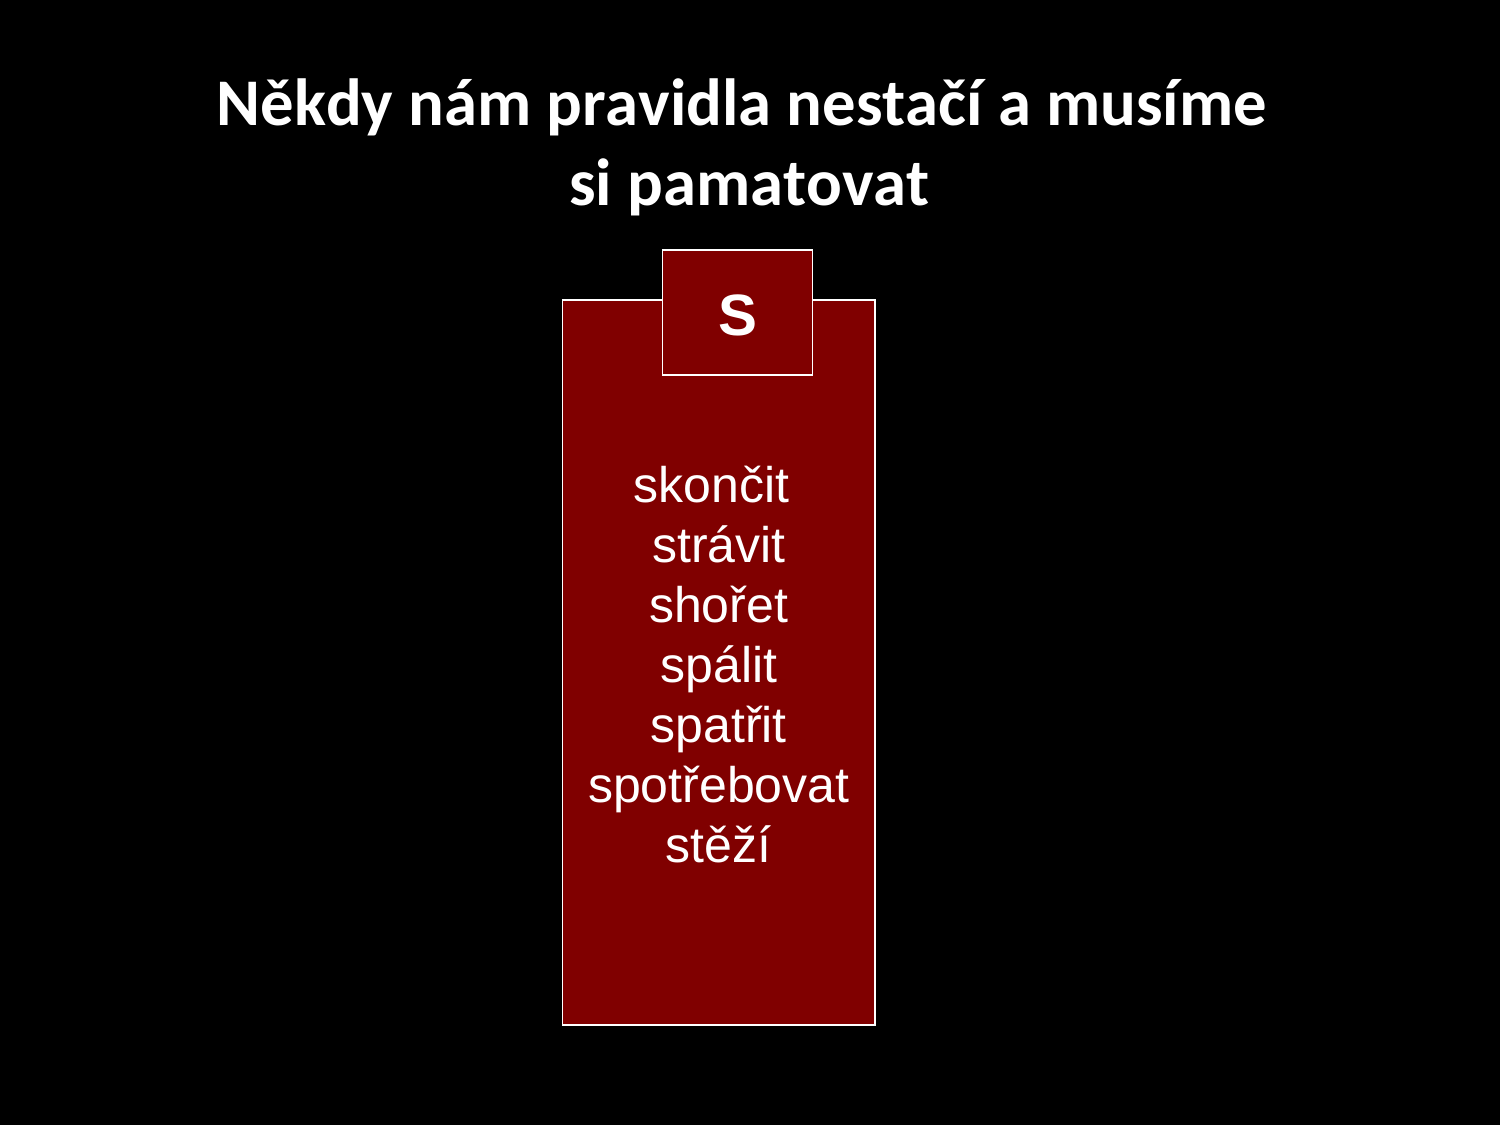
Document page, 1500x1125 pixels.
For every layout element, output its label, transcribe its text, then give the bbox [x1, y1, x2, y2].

text_box S [662, 249, 813, 375]
title Někdy nám pravidla nestačí a musíme si pamatovat [75, 45, 1426, 233]
text_box skončit strávit shořet spálit spatřit spotřebovat stěží [562, 299, 876, 1025]
